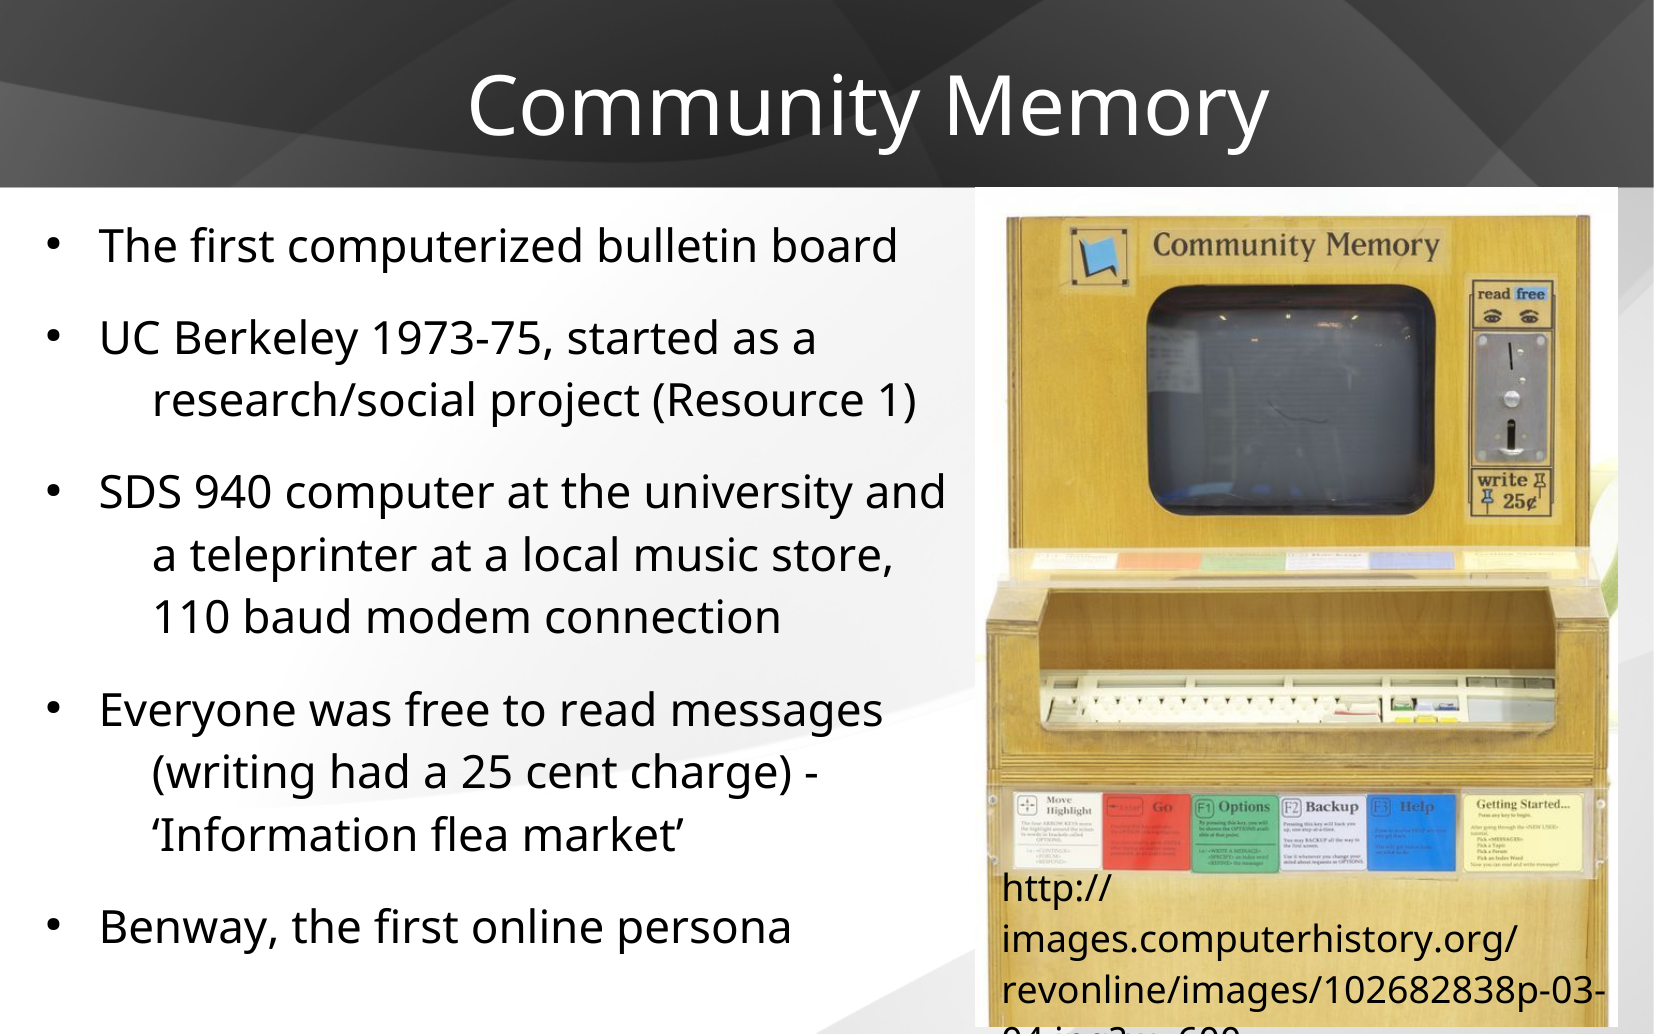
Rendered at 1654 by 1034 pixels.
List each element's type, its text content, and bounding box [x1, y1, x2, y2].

text_box http://images.computerhistory.org/revonline/images/102682838p-03-04.jpg?w=600 [986, 853, 1651, 1034]
list The first computerized bulletin board UC Berkeley 1973-75, started as a research/social project (Resource 1) SDS 940 computer at the university and a teleprinter at a local music store, 110 baud modem connection Everyone was free to read messages (writing had a 25 cent charge) - ‘Information flea market’ Benway, the first online persona [10, 213, 975, 1001]
title Community Memory [124, 0, 1613, 208]
picture [0, 0, 1654, 1034]
